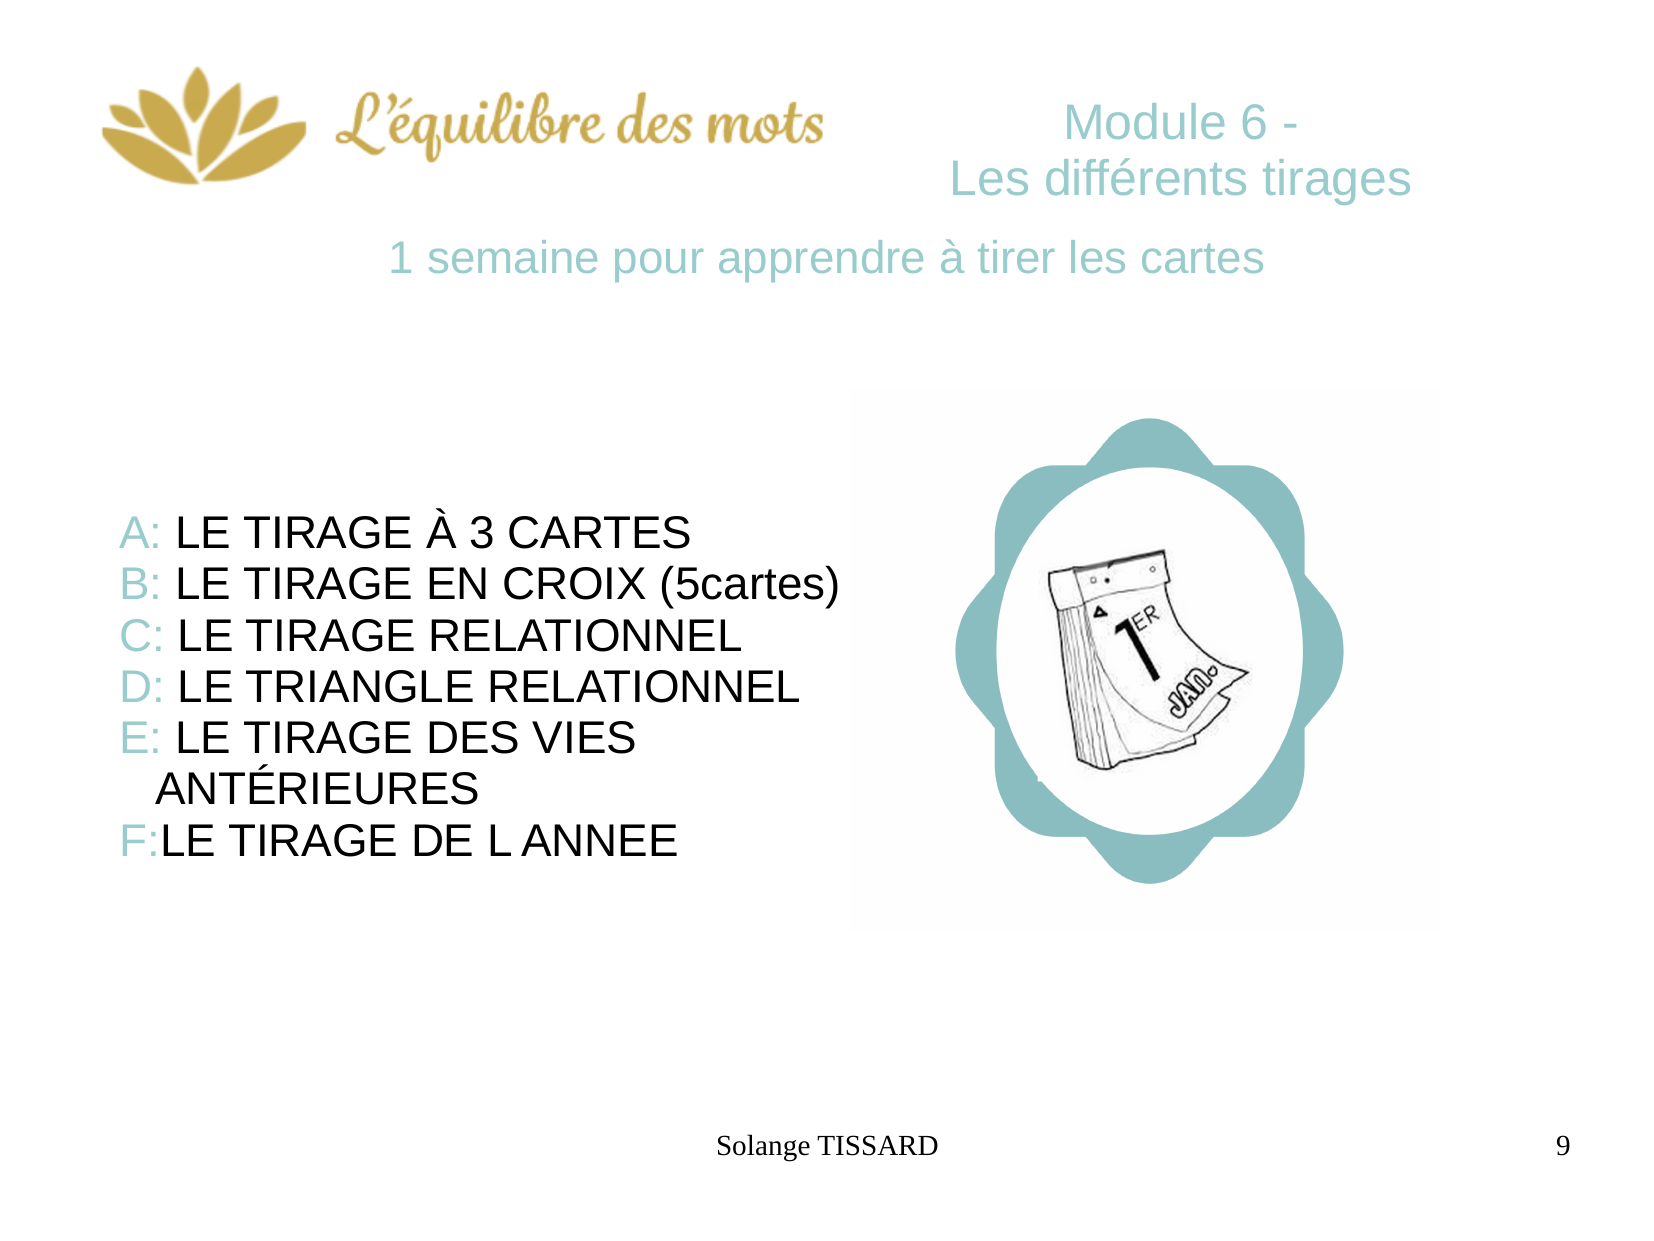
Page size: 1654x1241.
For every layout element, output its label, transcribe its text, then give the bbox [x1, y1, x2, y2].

subtitle A: LE TIRAGE À 3 CARTES B: LE TIRAGE EN CROIX (5cartes) C: LE TIRAGE RELATIONNEL D: LE TRIANGLE RELATIONNEL E: LE TIRAGE DES VIES ANTÉRIEURES F:LE TIRAGE DE L ANNEE [119, 329, 886, 1095]
picture [70, 58, 848, 202]
title Module 6 - Les différents tirages [814, 46, 1534, 254]
text_box 1 semaine pour apprendre à tirer les cartes [177, 224, 1489, 319]
picture [850, 389, 1441, 933]
